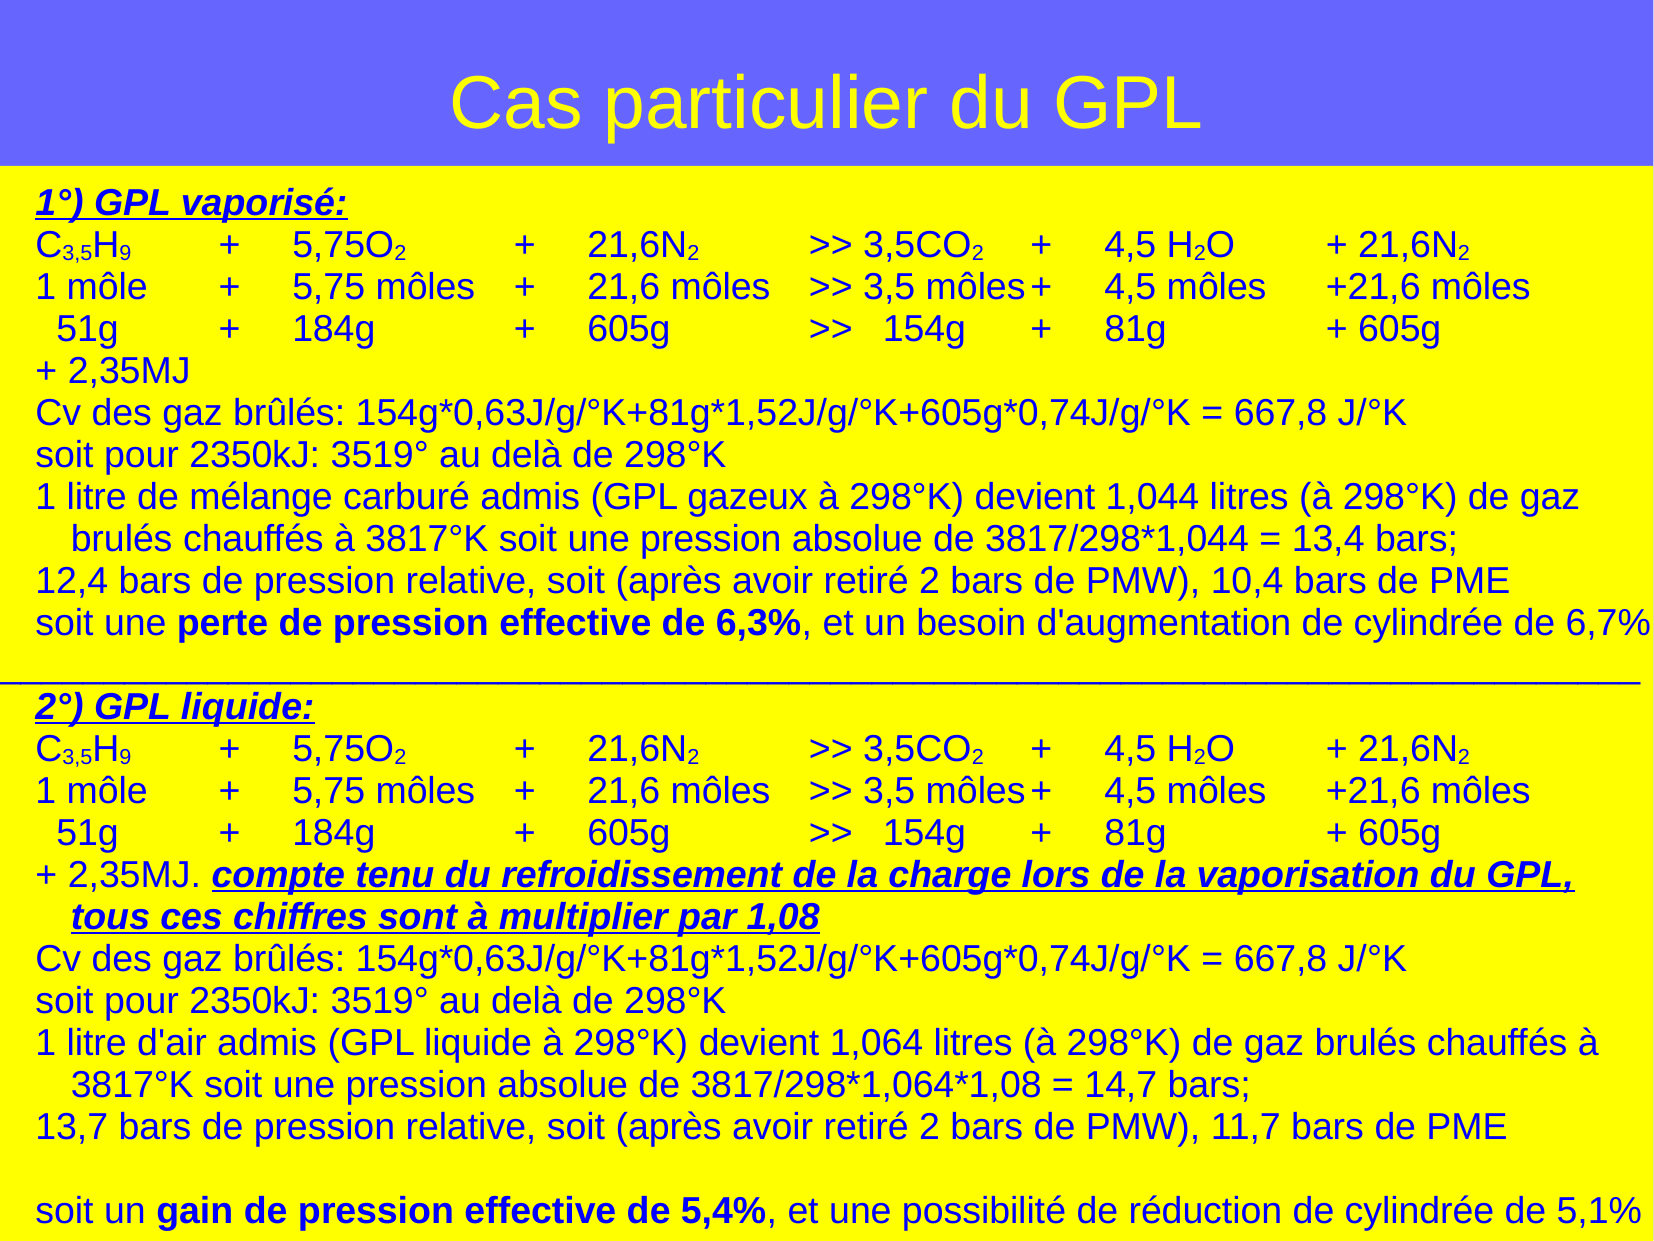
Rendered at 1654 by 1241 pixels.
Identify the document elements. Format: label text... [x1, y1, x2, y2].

title Cas particulier du GPL [82, 56, 1571, 148]
text_box 1°) GPL vaporisé: C3,5H9 + 5,75O2 + 21,6N2 >> 3,5CO2 + 4,5 H2O + 21,6N2 1 môle + 5,75 môles + 21,6 môles >> 3,5 môles + 4,5 môles +21,6 môles 51g + 184g + 605g >> 154g + 81g + 605g + 2,35MJ Cv des gaz brûlés: 154g*0,63J/g/°K+81g*1,52J/g/°K+605g*0,74J/g/°K = 667,8 J/°K soit pour 2350kJ: 3519° au delà de 298°K 1 litre de mélange carburé admis (GPL gazeux à 298°K) devient 1,044 litres (à 298°K) de gaz brulés chauffés à 3817°K soit une pression absolue de 3817/298*1,044 = 13,4 bars; 12,4 bars de pression relative, soit (après avoir retiré 2 bars de PMW), 10,4 bars de PME soit une perte de pression effective de 6,3%, et un besoin d'augmentation de cylindrée de 6,7% _______________________________________________________________________________ 2°) GPL liquide: C3,5H9 + 5,75O2 + 21,6N2 >> 3,5CO2 + 4,5 H2O + 21,6N2 1 môle + 5,75 môles + 21,6 môles >> 3,5 môles + 4,5 môles +21,6 môles 51g + 184g + 605g >> 154g + 81g + 605g + 2,35MJ. compte tenu du refroidissement de la charge lors de la vaporisation du GPL, tous ces chiffres sont à multiplier par 1,08 Cv des gaz brûlés: 154g*0,63J/g/°K+81g*1,52J/g/°K+605g*0,74J/g/°K = 667,8 J/°K soit pour 2350kJ: 3519° au delà de 298°K 1 litre d'air admis (GPL liquide à 298°K) devient 1,064 litres (à 298°K) de gaz brulés chauffés à 3817°K soit une pression absolue de 3817/298*1,064*1,08 = 14,7 bars; 13,7 bars de pression relative, soit (après avoir retiré 2 bars de PMW), 11,7 bars de PME soit un gain de pression effective de 5,4%, et une possibilité de réduction de cylindrée de 5,1% [0, 165, 1654, 1241]
